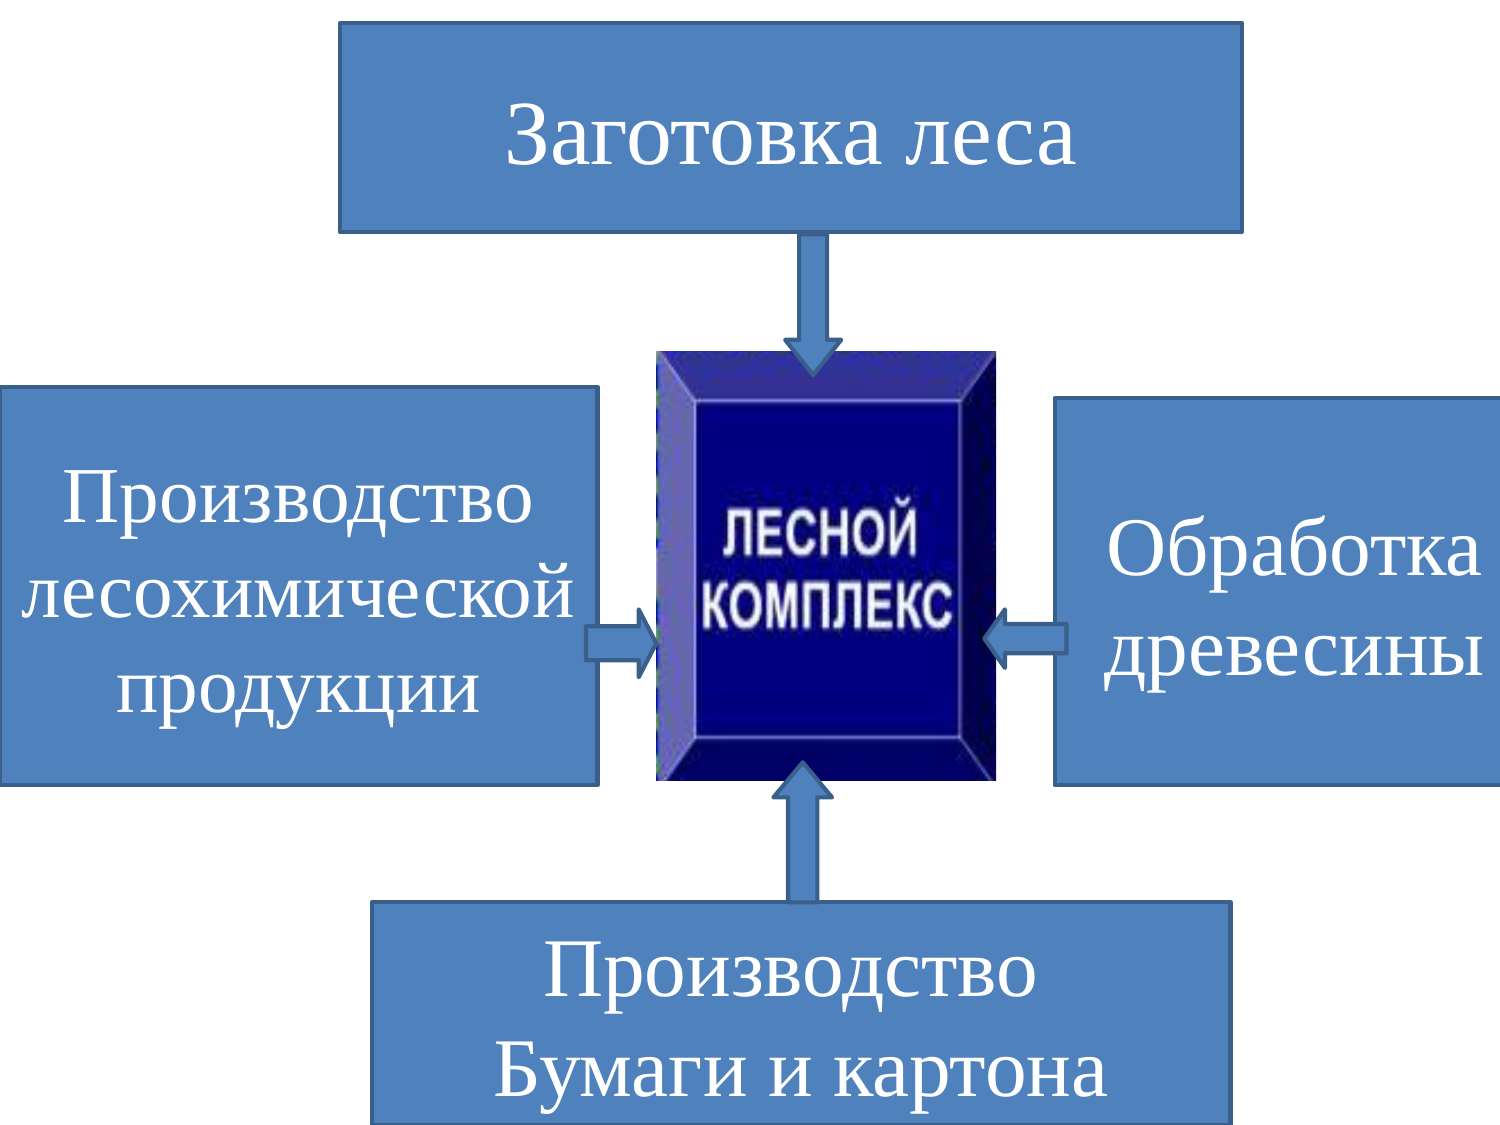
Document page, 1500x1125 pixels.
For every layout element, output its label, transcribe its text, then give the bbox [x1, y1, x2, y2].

text_box [585, 609, 657, 678]
text_box [773, 762, 833, 903]
text_box Обработка древесины [1054, 398, 1500, 786]
text_box [785, 234, 842, 376]
text_box Производство Бумаги и картона [371, 902, 1231, 1125]
picture [656, 351, 997, 781]
text_box Производство лесохимической продукции [0, 386, 598, 786]
text_box Заготовка леса [339, 23, 1243, 232]
text_box [984, 609, 1067, 668]
